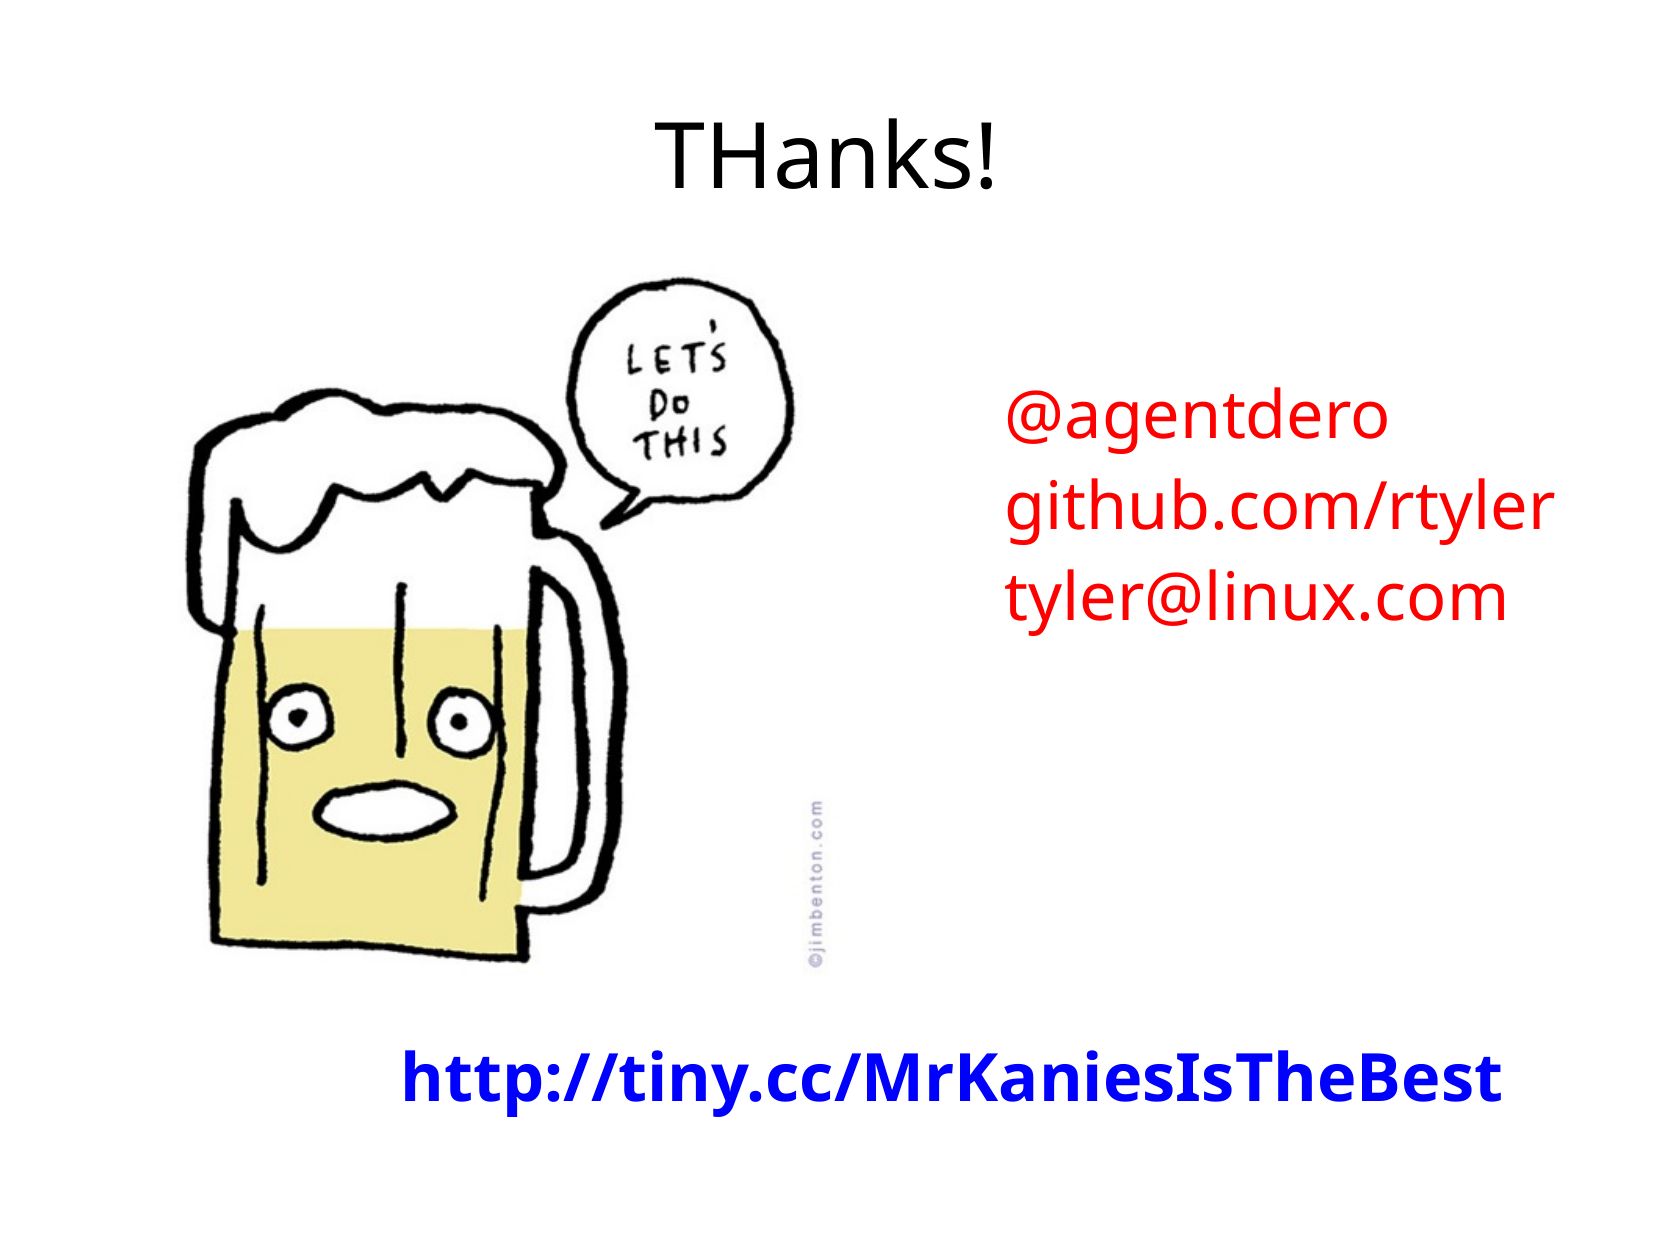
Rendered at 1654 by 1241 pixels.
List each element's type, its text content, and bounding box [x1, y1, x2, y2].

picture [90, 224, 841, 996]
title THanks! [82, 49, 1571, 257]
text_box @agentdero github.com/rtyler tyler@linux.com [990, 360, 1575, 654]
text_box http://tiny.cc/MrKaniesIsTheBest [270, 1022, 1636, 1216]
